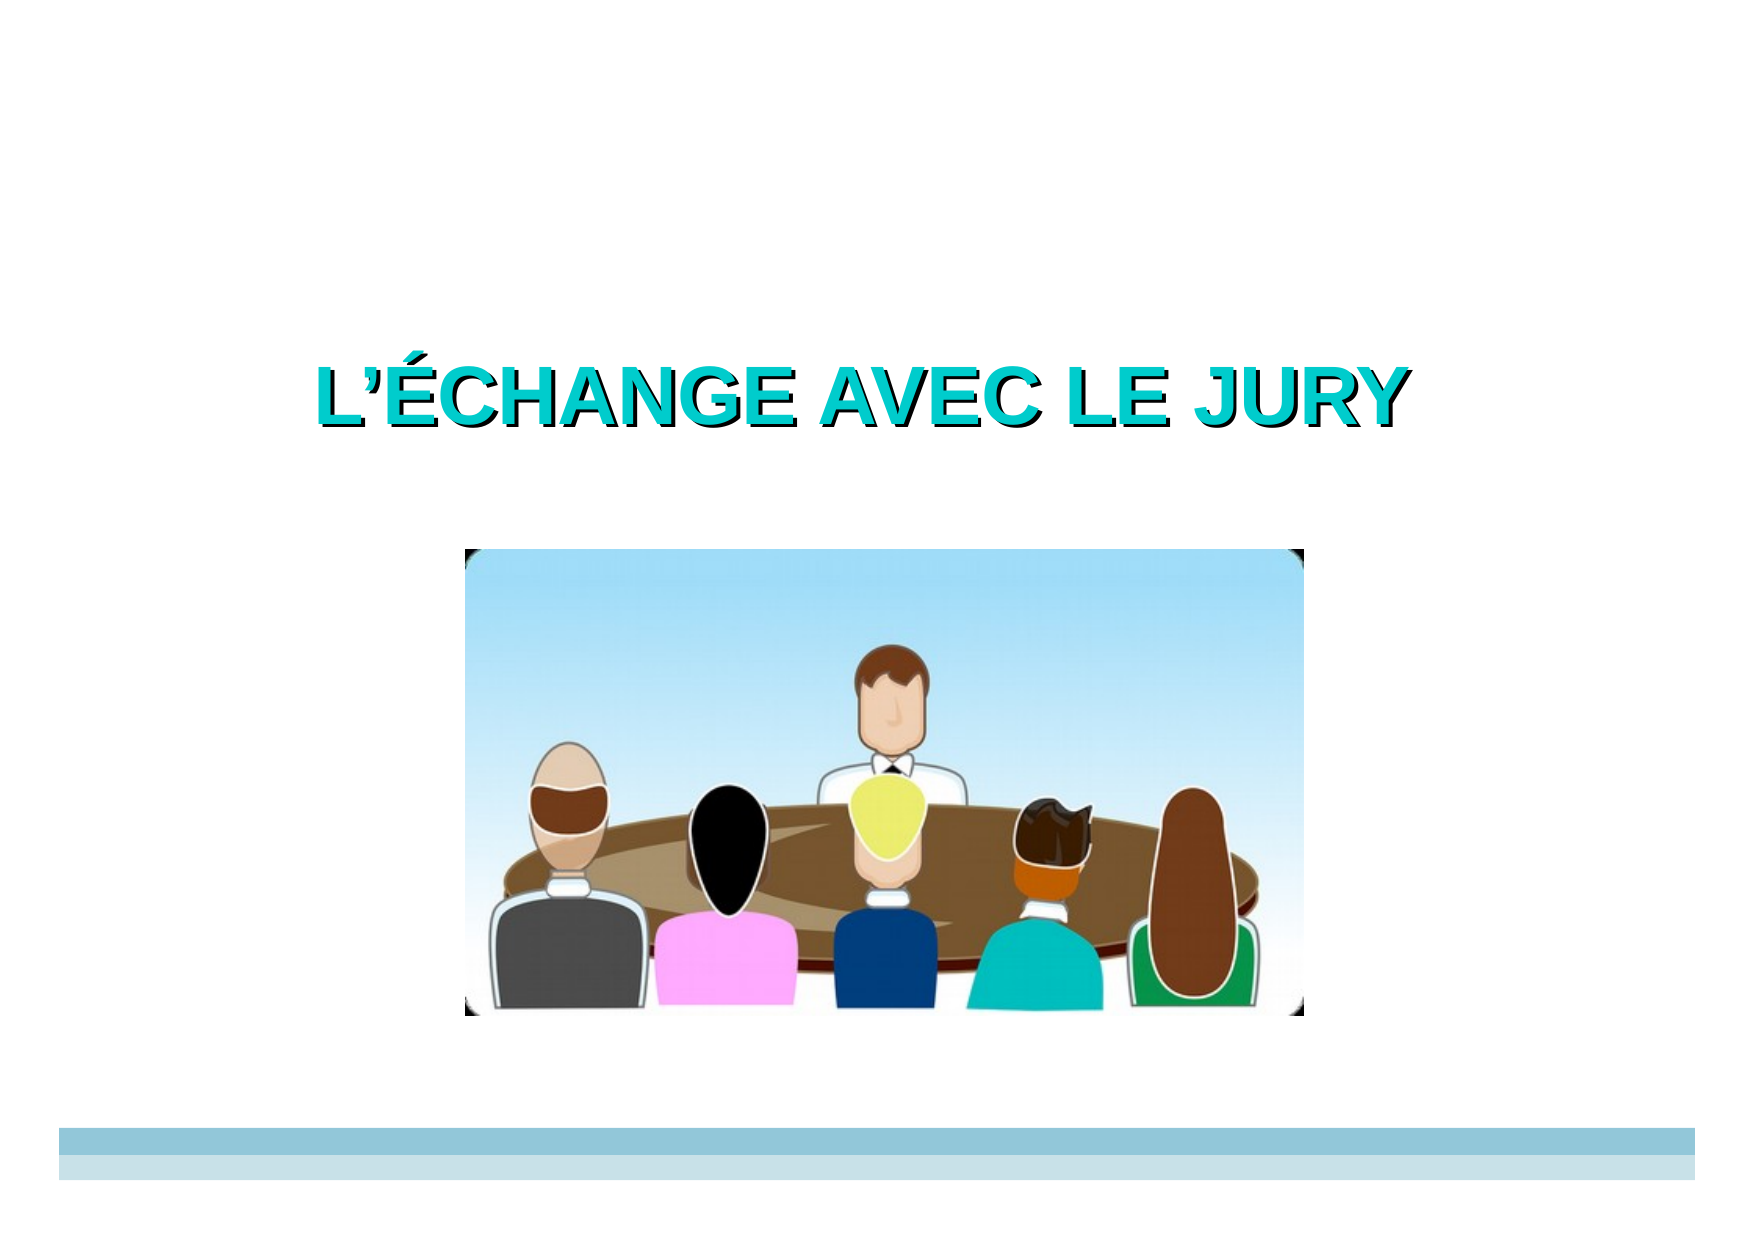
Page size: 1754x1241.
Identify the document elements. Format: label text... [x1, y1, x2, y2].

picture [465, 549, 1304, 1016]
title L’ÉCHANGE AVEC LE JURY [126, 241, 1599, 549]
